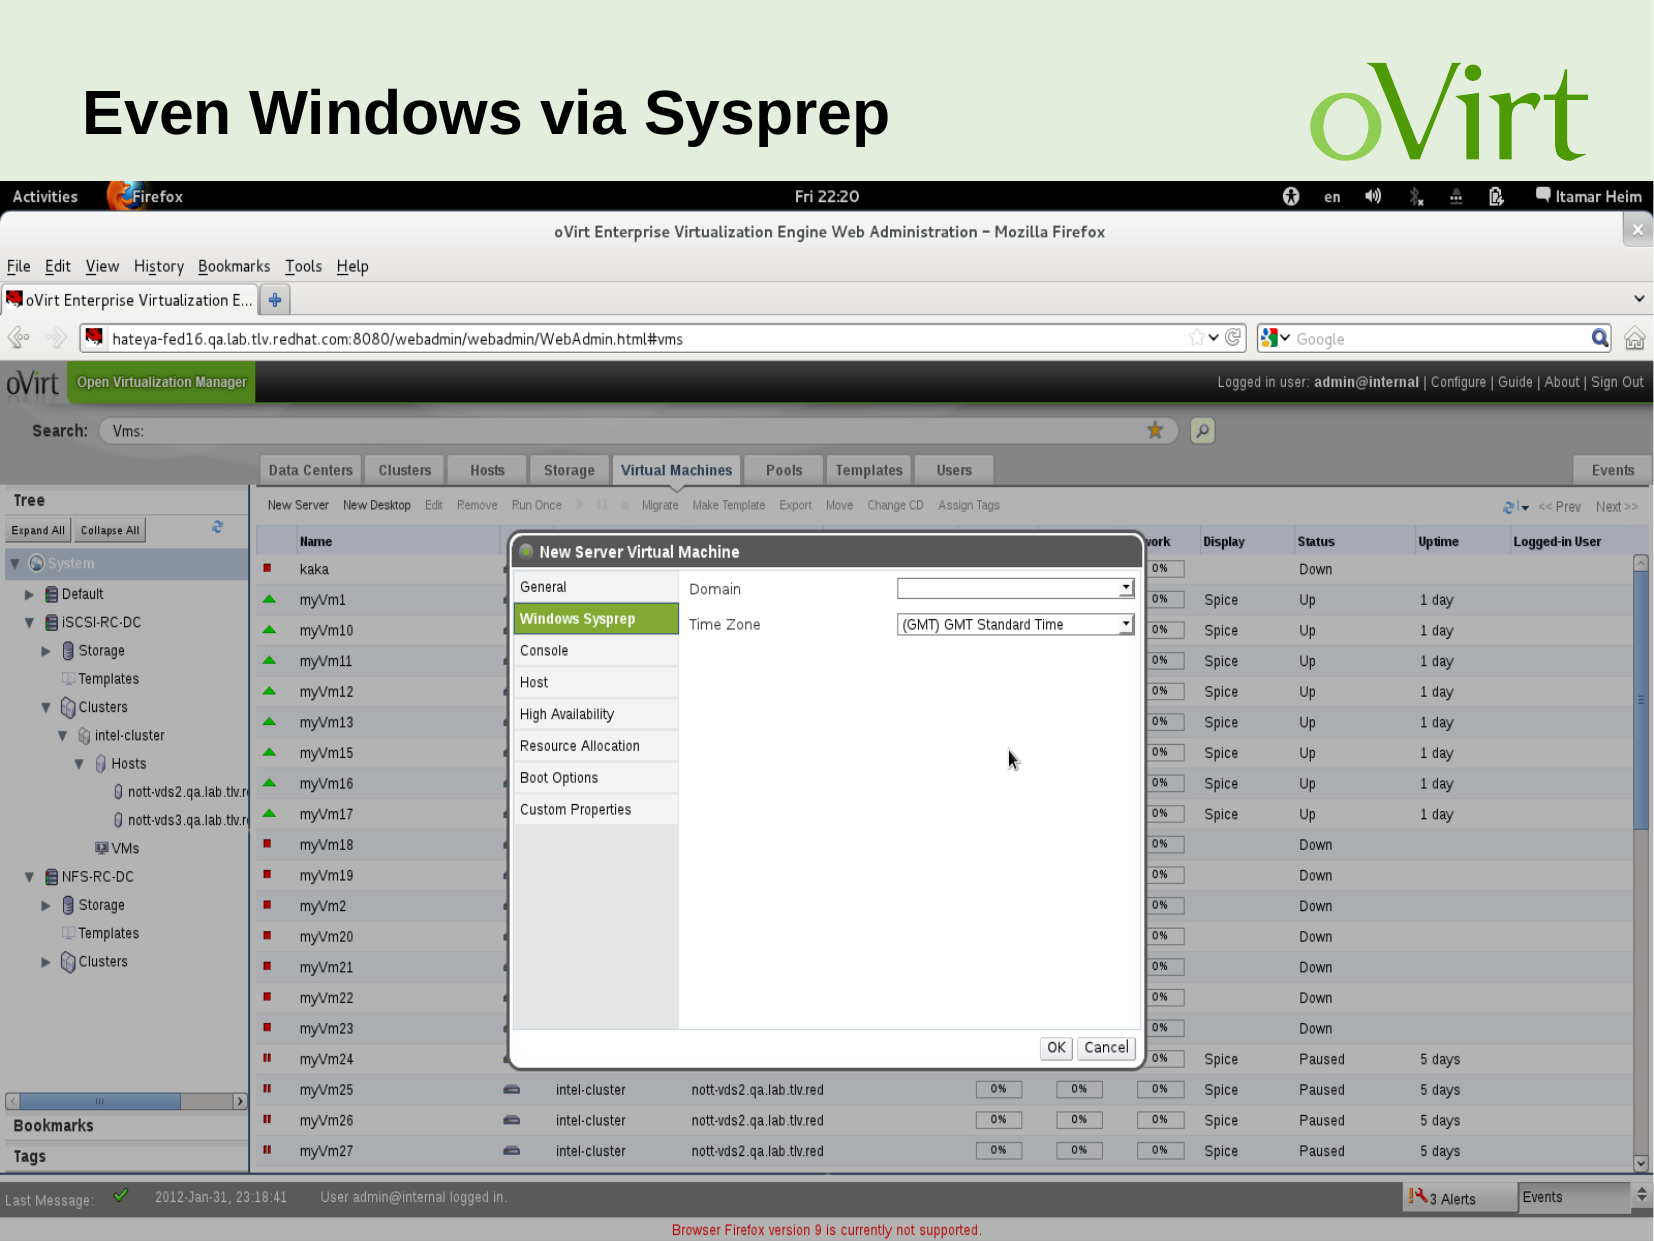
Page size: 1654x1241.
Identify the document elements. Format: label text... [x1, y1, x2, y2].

title Even Windows via Sysprep [82, 37, 1571, 181]
picture [0, 181, 1654, 1241]
